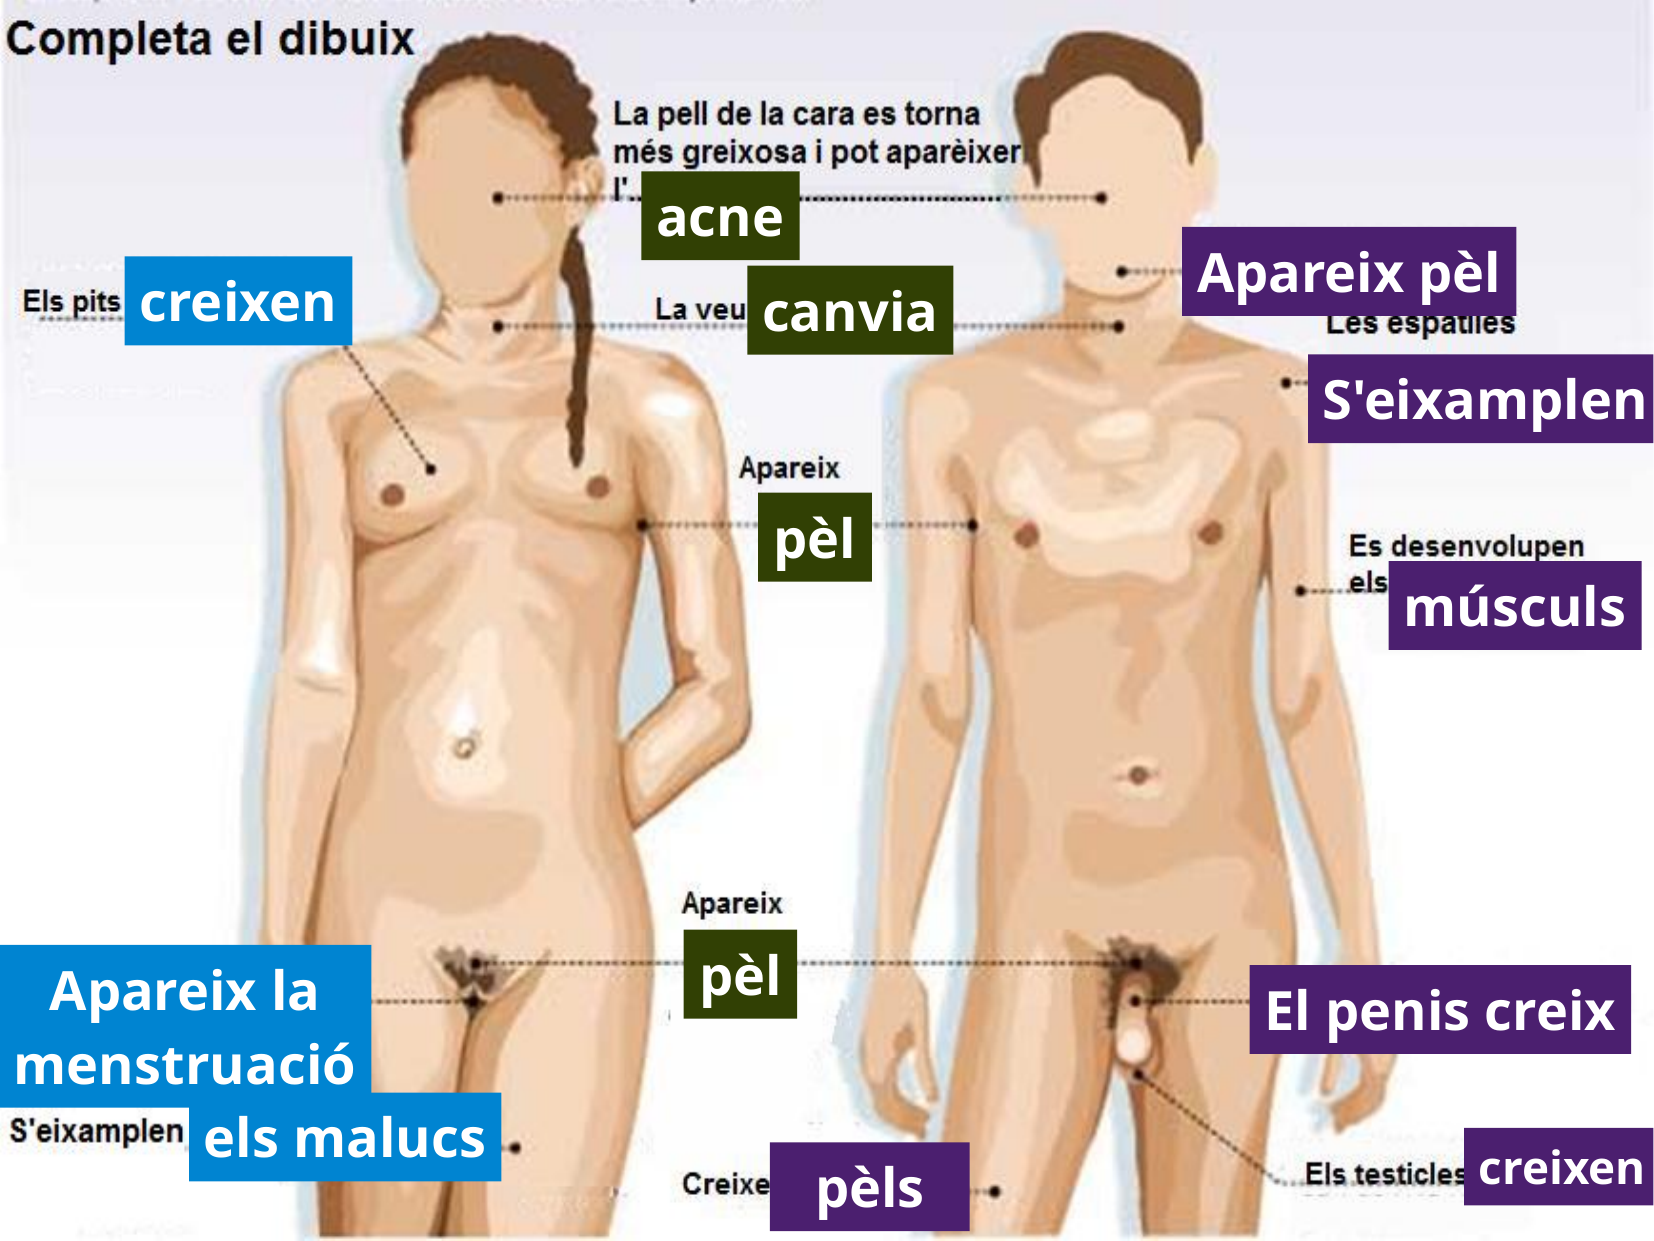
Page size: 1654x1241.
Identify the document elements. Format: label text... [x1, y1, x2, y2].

text_box Apareix la menstruació [14, 944, 356, 1067]
text_box pèl [758, 492, 872, 562]
picture [0, 0, 1654, 1241]
text_box Apareix pèl [1193, 226, 1505, 296]
text_box els malucs [191, 1092, 499, 1161]
text_box pèl [683, 929, 798, 999]
text_box músculs [1396, 561, 1635, 630]
text_box El penis creix [1256, 965, 1625, 1034]
text_box creixen [1467, 1127, 1654, 1188]
text_box acne [643, 171, 798, 240]
text_box creixen [128, 256, 349, 325]
text_box S'eixamplen [1328, 354, 1643, 423]
text_box pèls [769, 1142, 970, 1211]
text_box canvia [754, 265, 946, 335]
